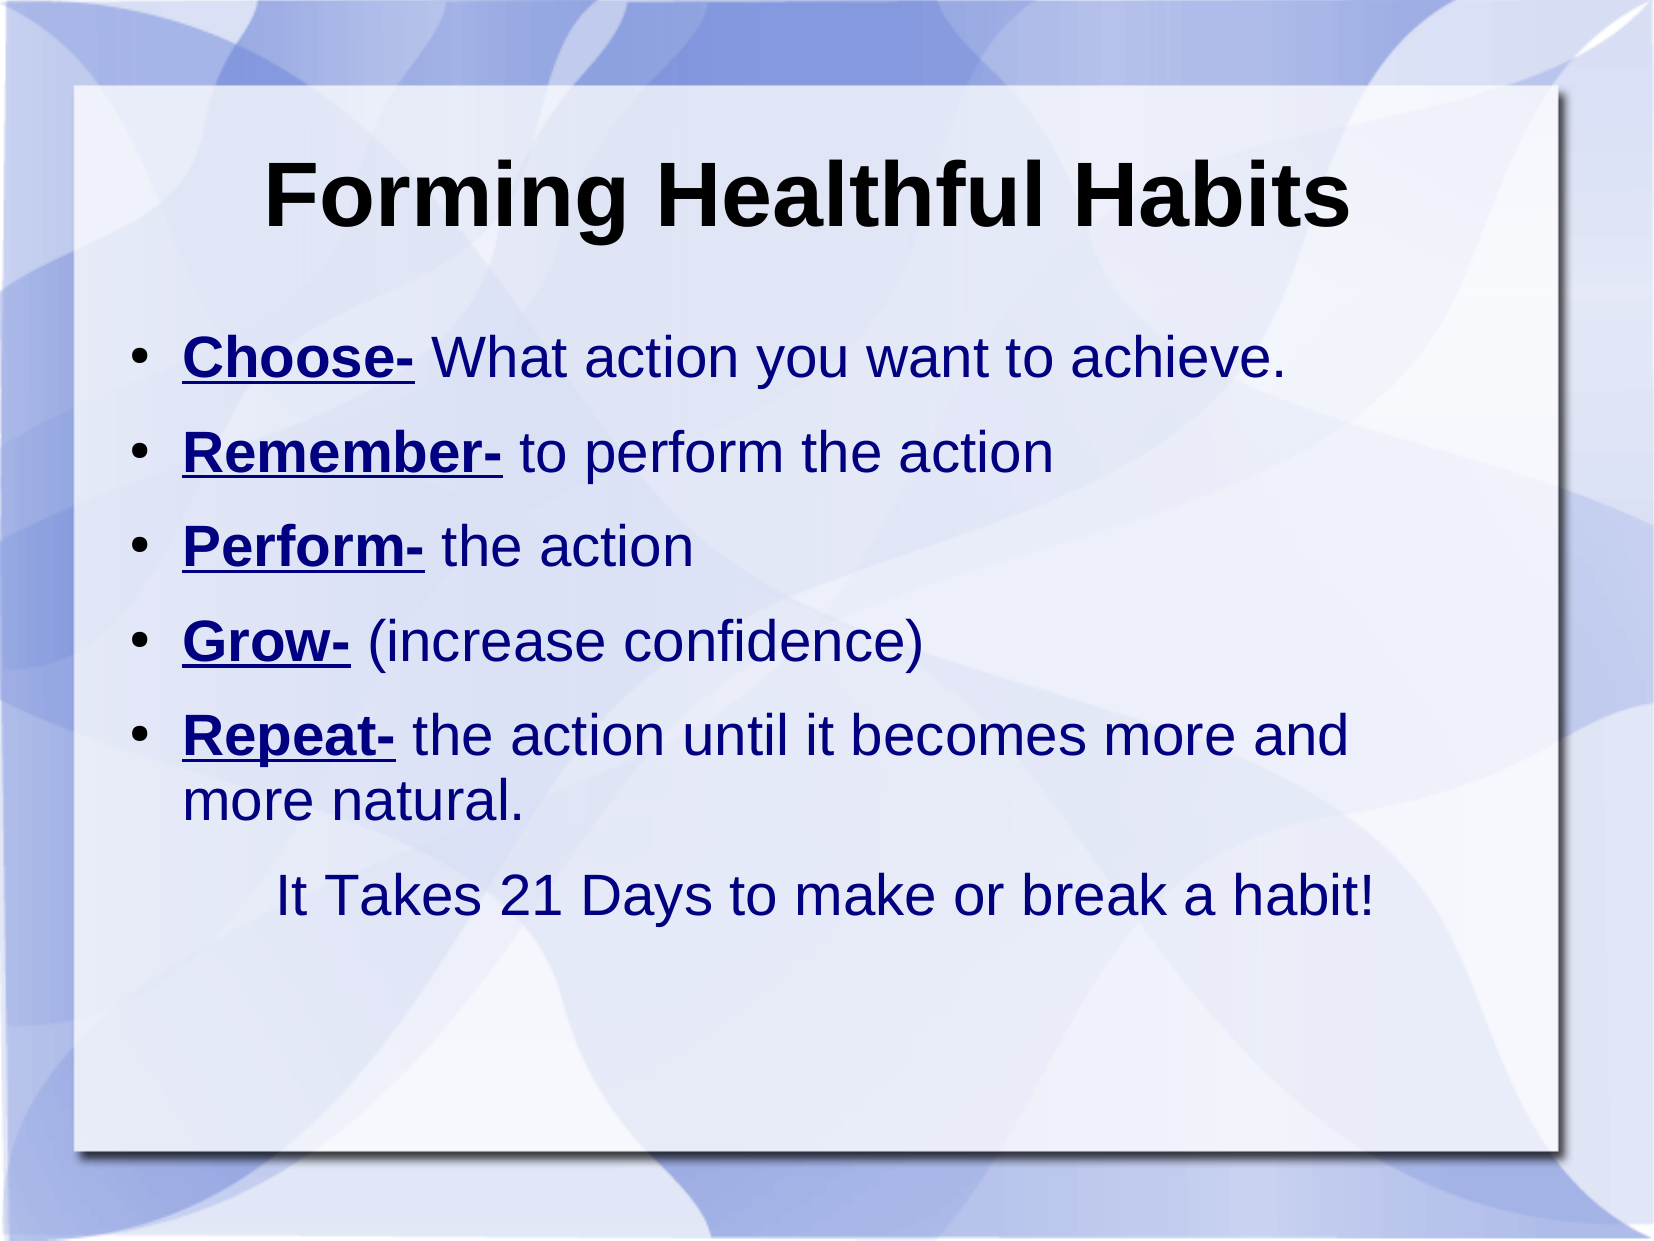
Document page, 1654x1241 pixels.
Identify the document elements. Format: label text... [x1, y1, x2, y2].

title Forming Healthful Habits [82, 90, 1536, 298]
picture [0, 0, 1654, 1241]
list Choose- What action you want to achieve. Remember- to perform the action Perform- the action Grow- (increase confidence) Repeat- the action until it becomes more and more natural. It Takes 21 Days to make or break a habit! [111, 324, 1471, 975]
